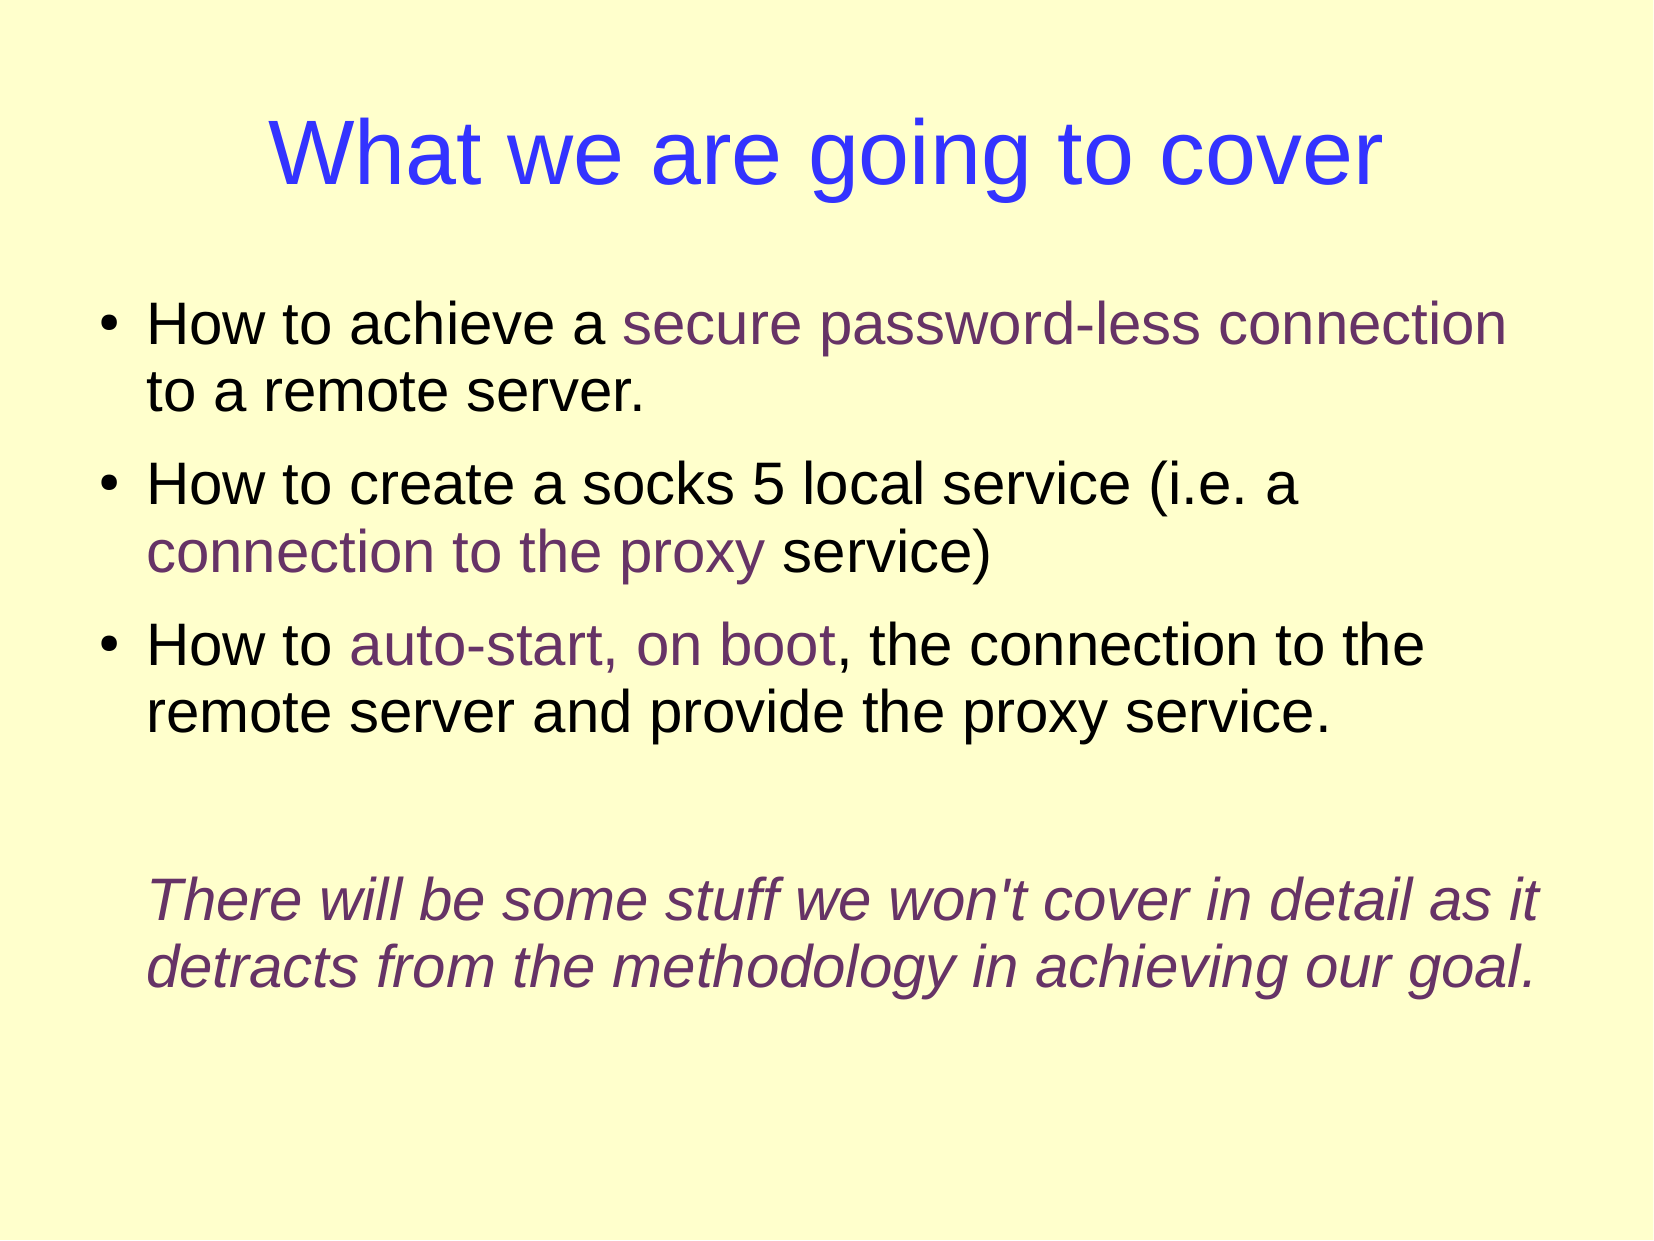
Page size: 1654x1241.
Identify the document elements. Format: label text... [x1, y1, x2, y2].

title What we are going to cover [82, 49, 1571, 257]
list How to achieve a secure password-less connection to a remote server. How to create a socks 5 local service (i.e. a connection to the proxy service) How to auto-start, on boot, the connection to the remote server and provide the proxy service. There will be some stuff we won't cover in detail as it detracts from the methodology in achieving our goal. [82, 290, 1571, 1010]
